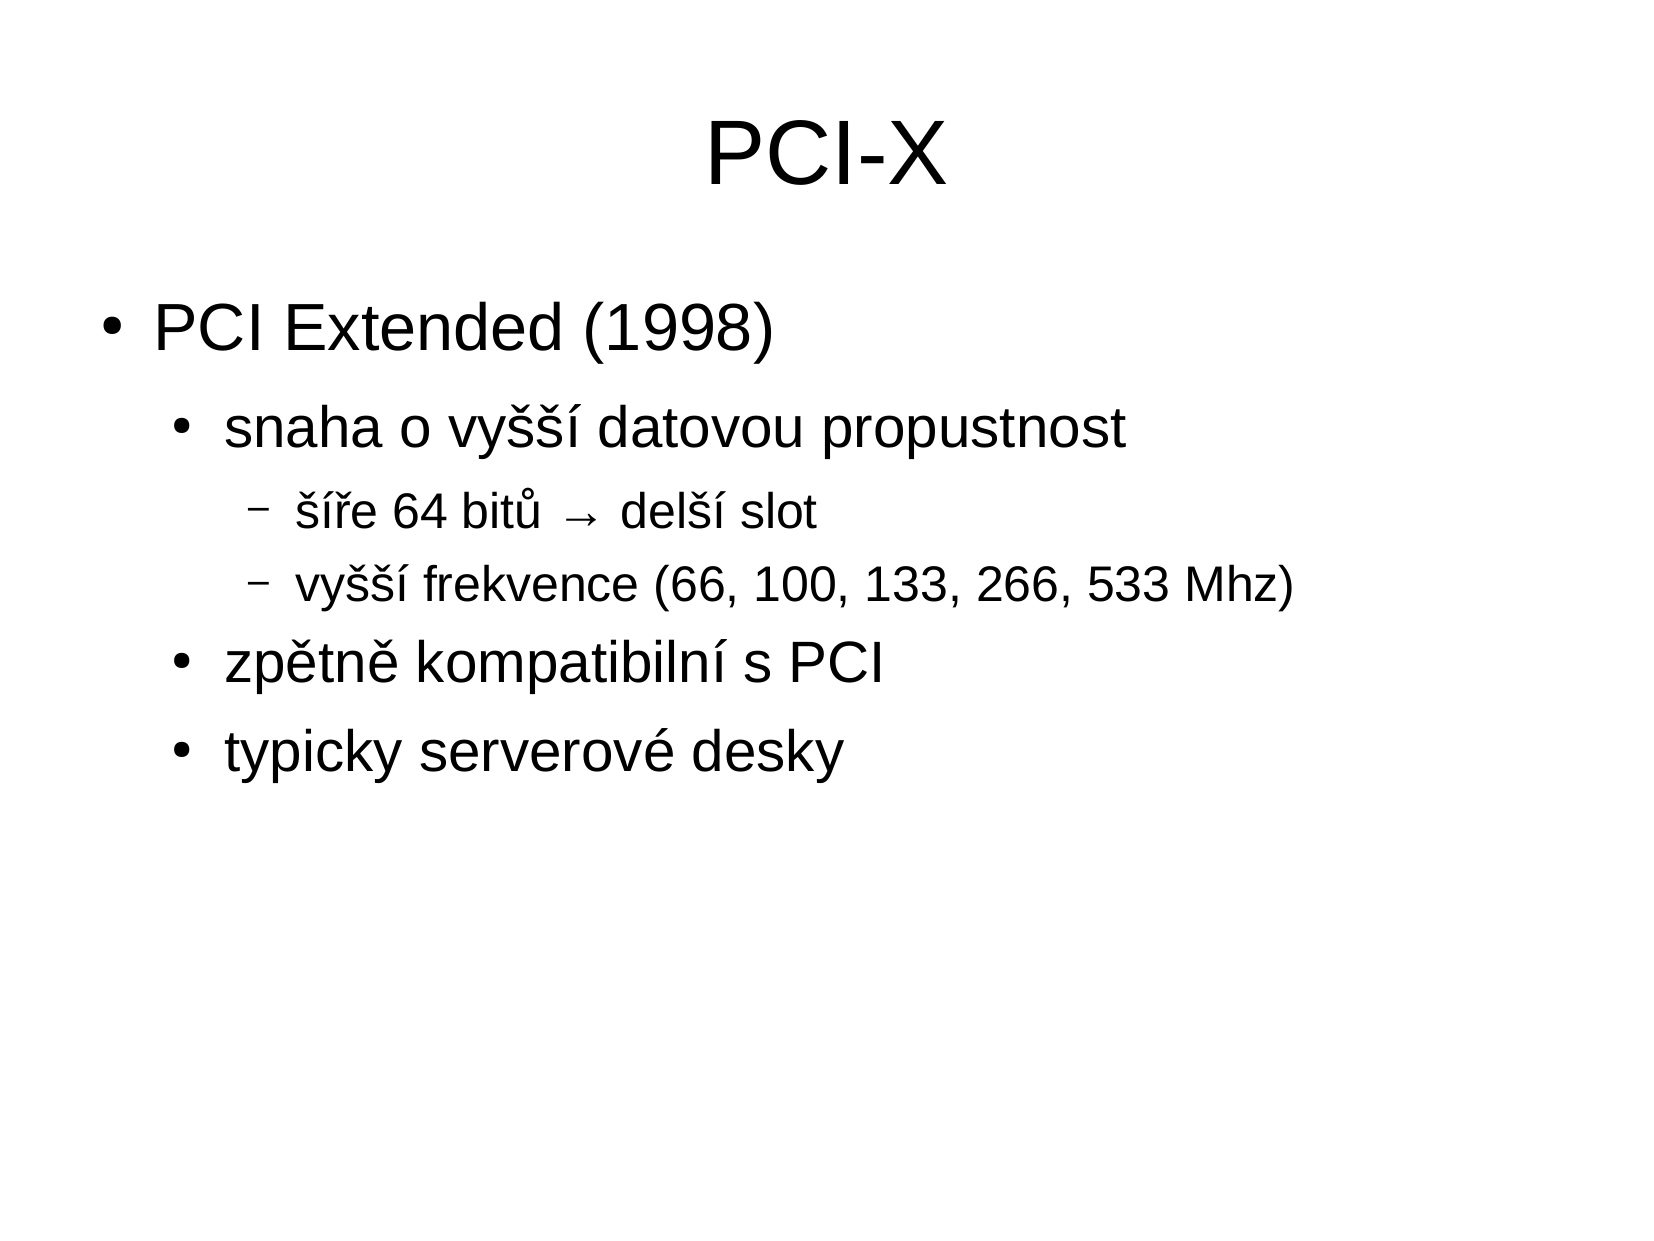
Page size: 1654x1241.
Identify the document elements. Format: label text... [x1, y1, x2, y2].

title PCI-X [82, 49, 1571, 257]
list PCI Extended (1998) snaha o vyšší datovou propustnost šíře 64 bitů → delší slot vyšší frekvence (66, 100, 133, 266, 533 Mhz) zpětně kompatibilní s PCI typicky serverové desky [82, 290, 1571, 1109]
